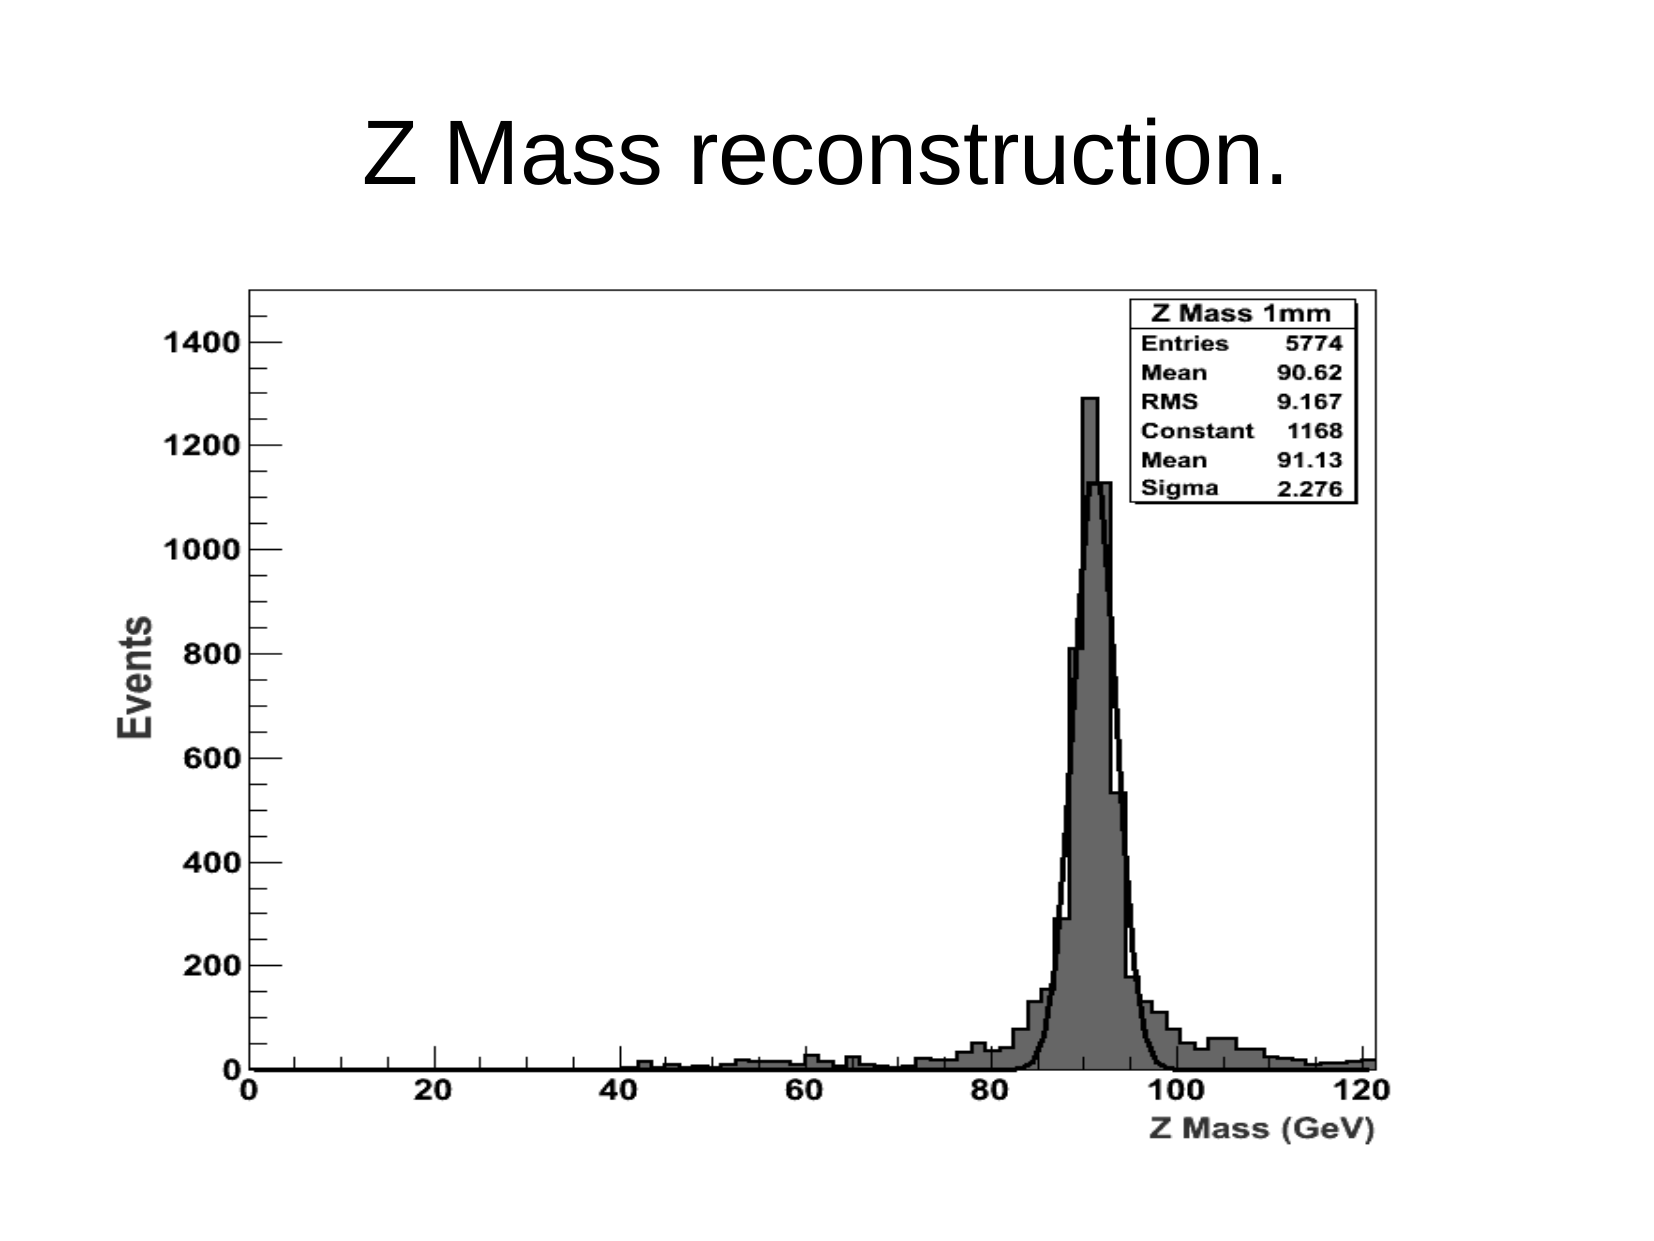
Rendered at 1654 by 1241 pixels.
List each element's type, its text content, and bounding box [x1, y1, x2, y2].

picture [82, 262, 1426, 1163]
title Z Mass reconstruction. [82, 49, 1571, 257]
